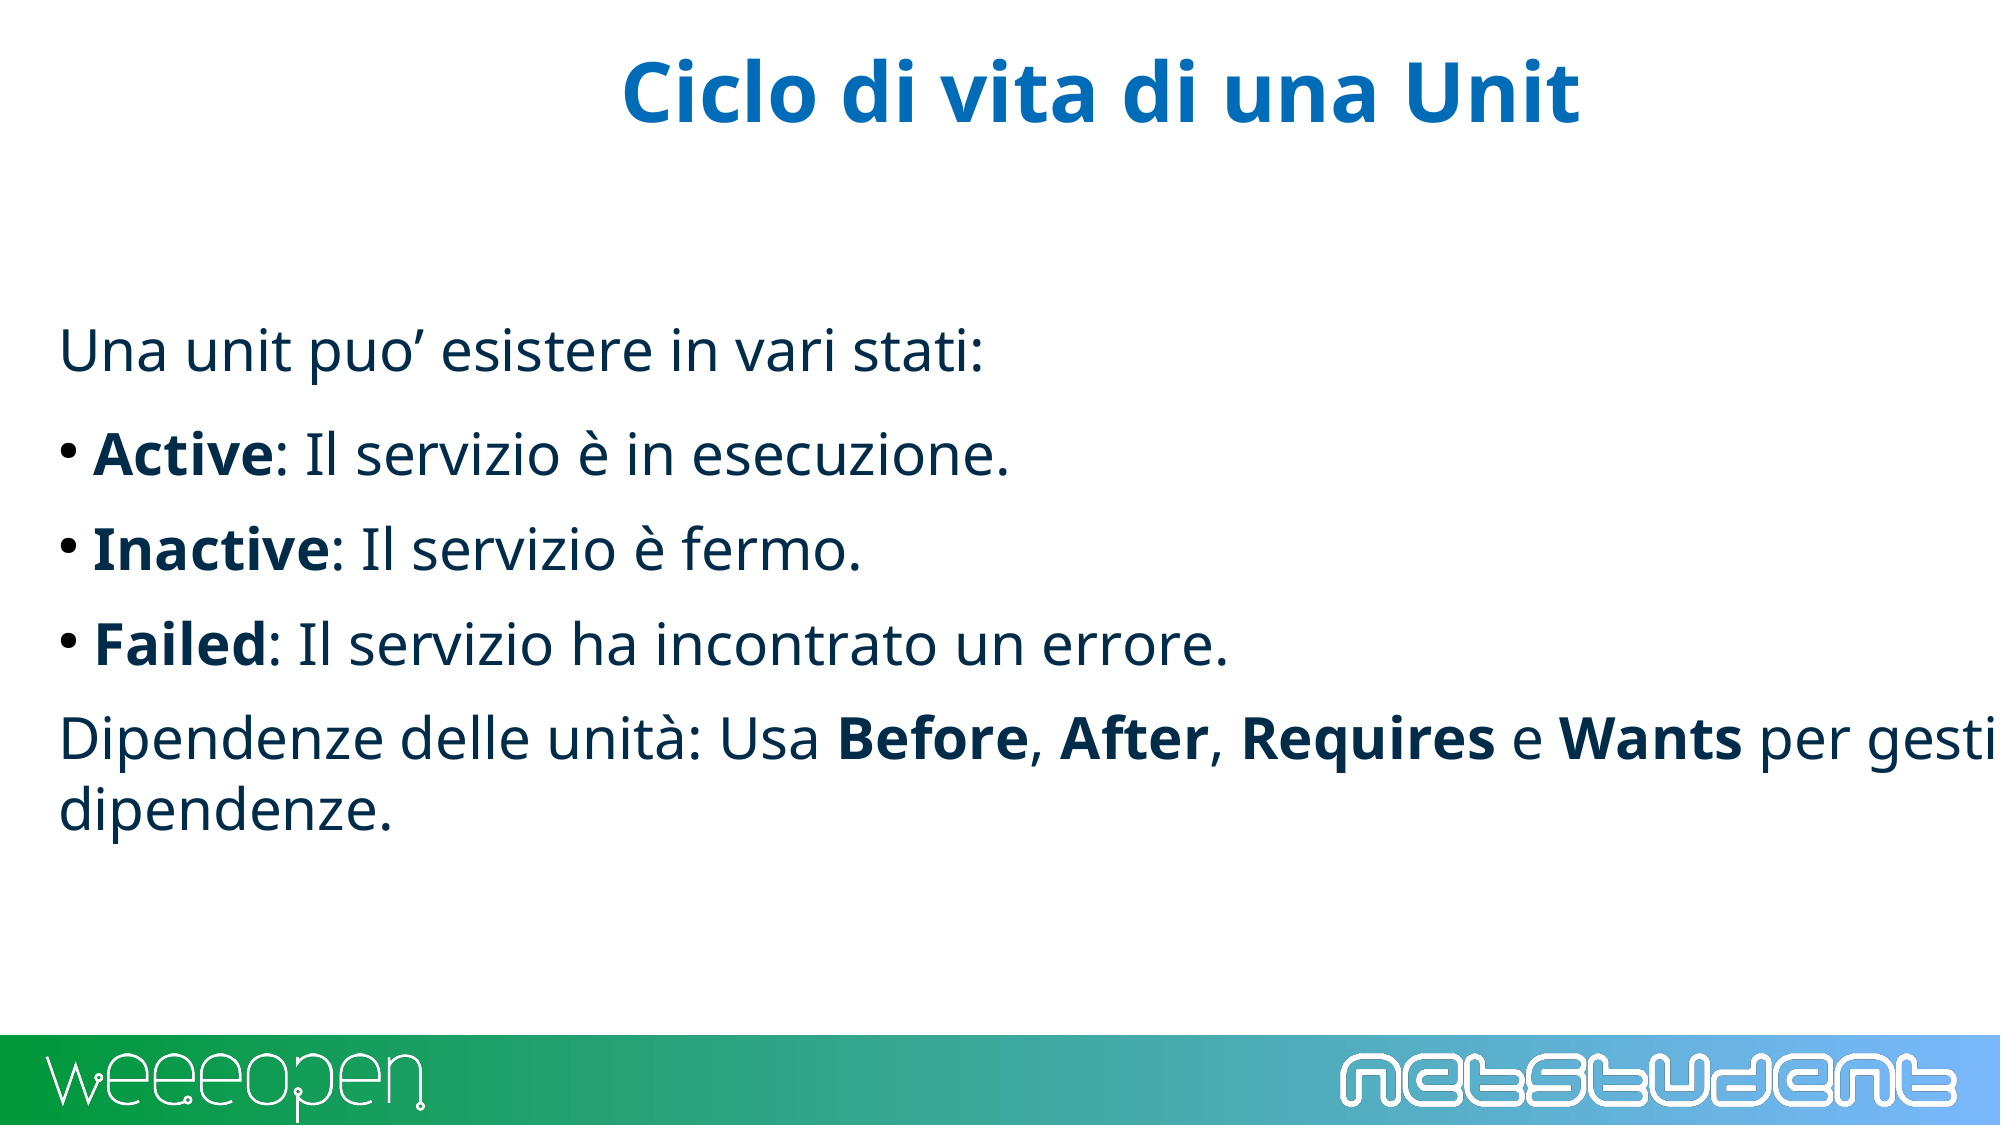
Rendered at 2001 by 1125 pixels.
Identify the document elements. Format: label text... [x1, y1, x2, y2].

text_box Inactive: Il servizio è fermo. [58, 507, 781, 582]
text_box Failed: Il servizio ha incontrato un errore. [58, 602, 1124, 677]
text_box Active: Il servizio è in esecuzione. [58, 413, 946, 487]
text_box Dipendenze delle unità: Usa Before, After, Requires e Wants per gestire le [58, 697, 1932, 772]
picture [45, 1053, 425, 1123]
text_box dipendenze. [58, 767, 376, 842]
text_box Una unit puo’ esistere in vari stati: [58, 309, 793, 384]
text_box [0, 0, 2000, 1125]
text_box Ciclo di vita di una Unit [620, 33, 1386, 139]
picture [1340, 1053, 1957, 1107]
